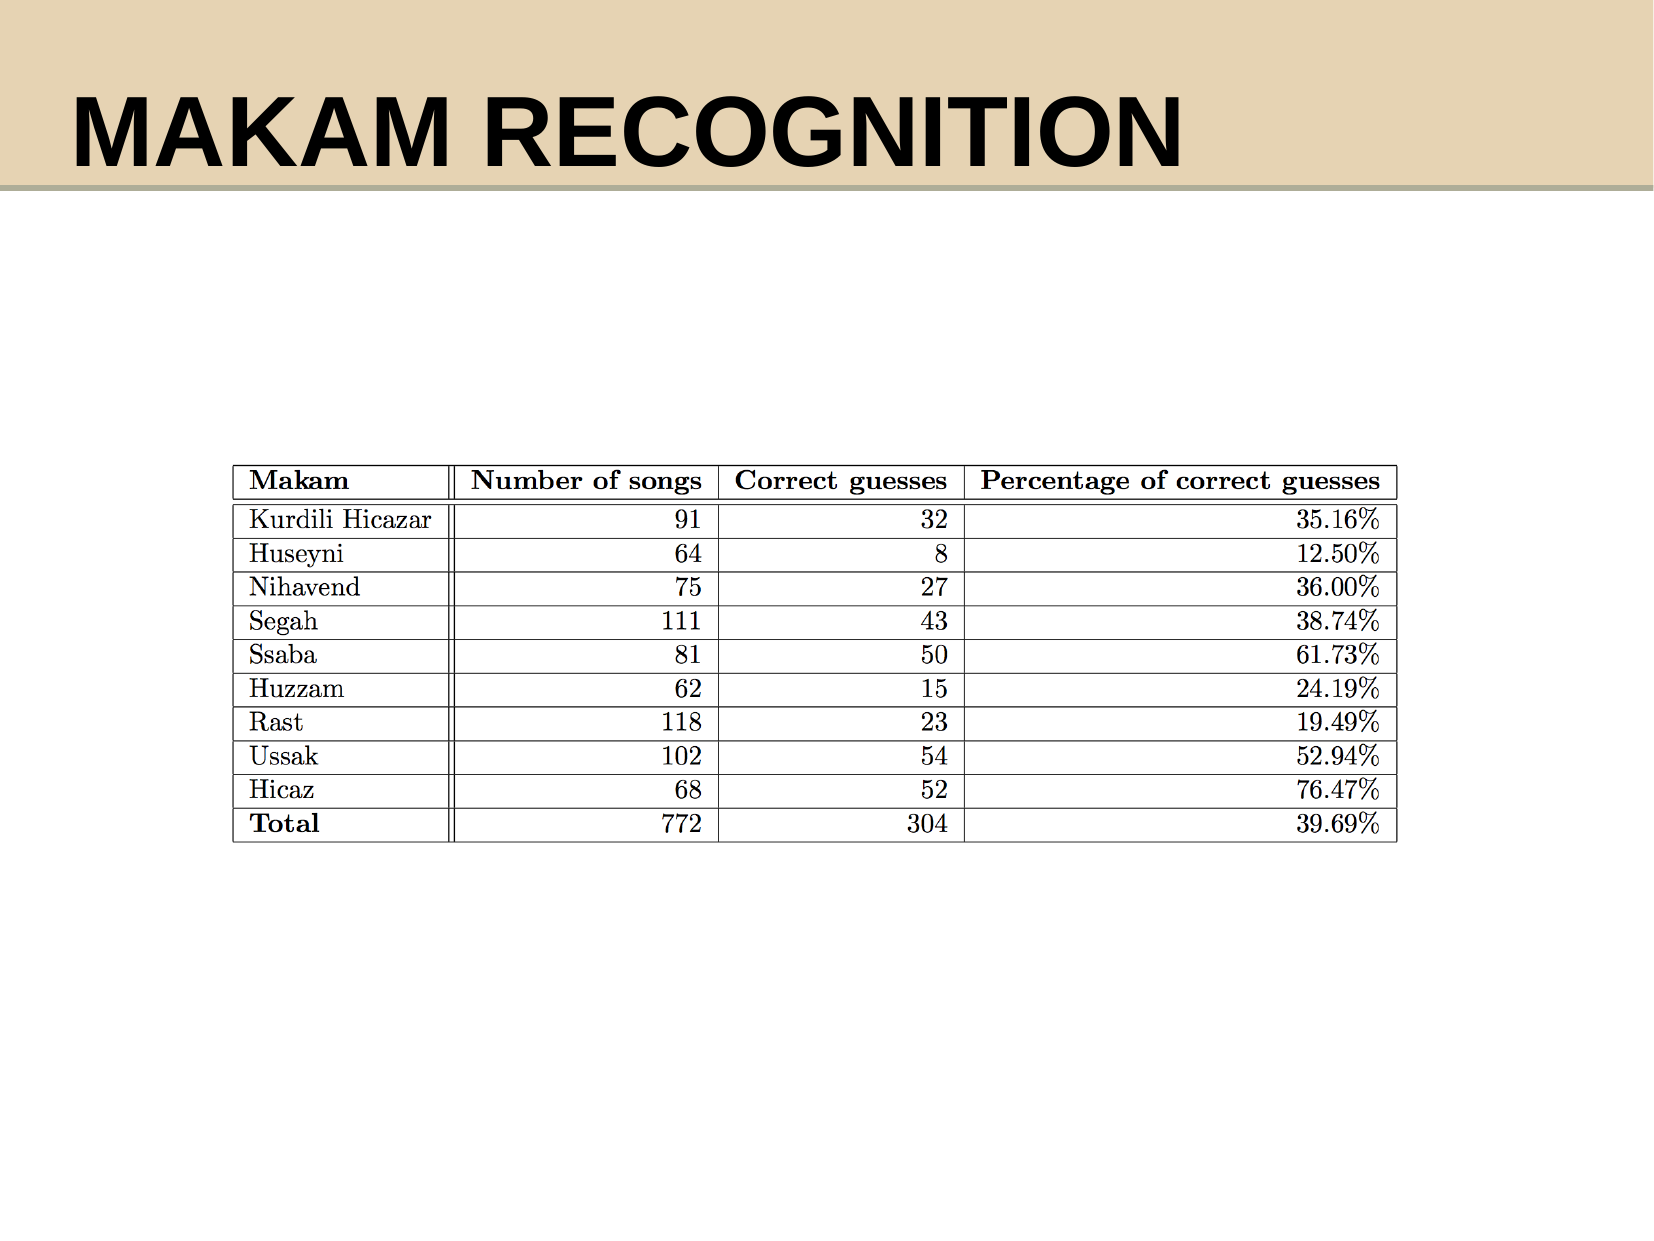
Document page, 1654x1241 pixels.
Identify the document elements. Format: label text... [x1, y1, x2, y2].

title MAKAM RECOGNITION [0, 0, 1654, 188]
picture [219, 449, 1426, 862]
